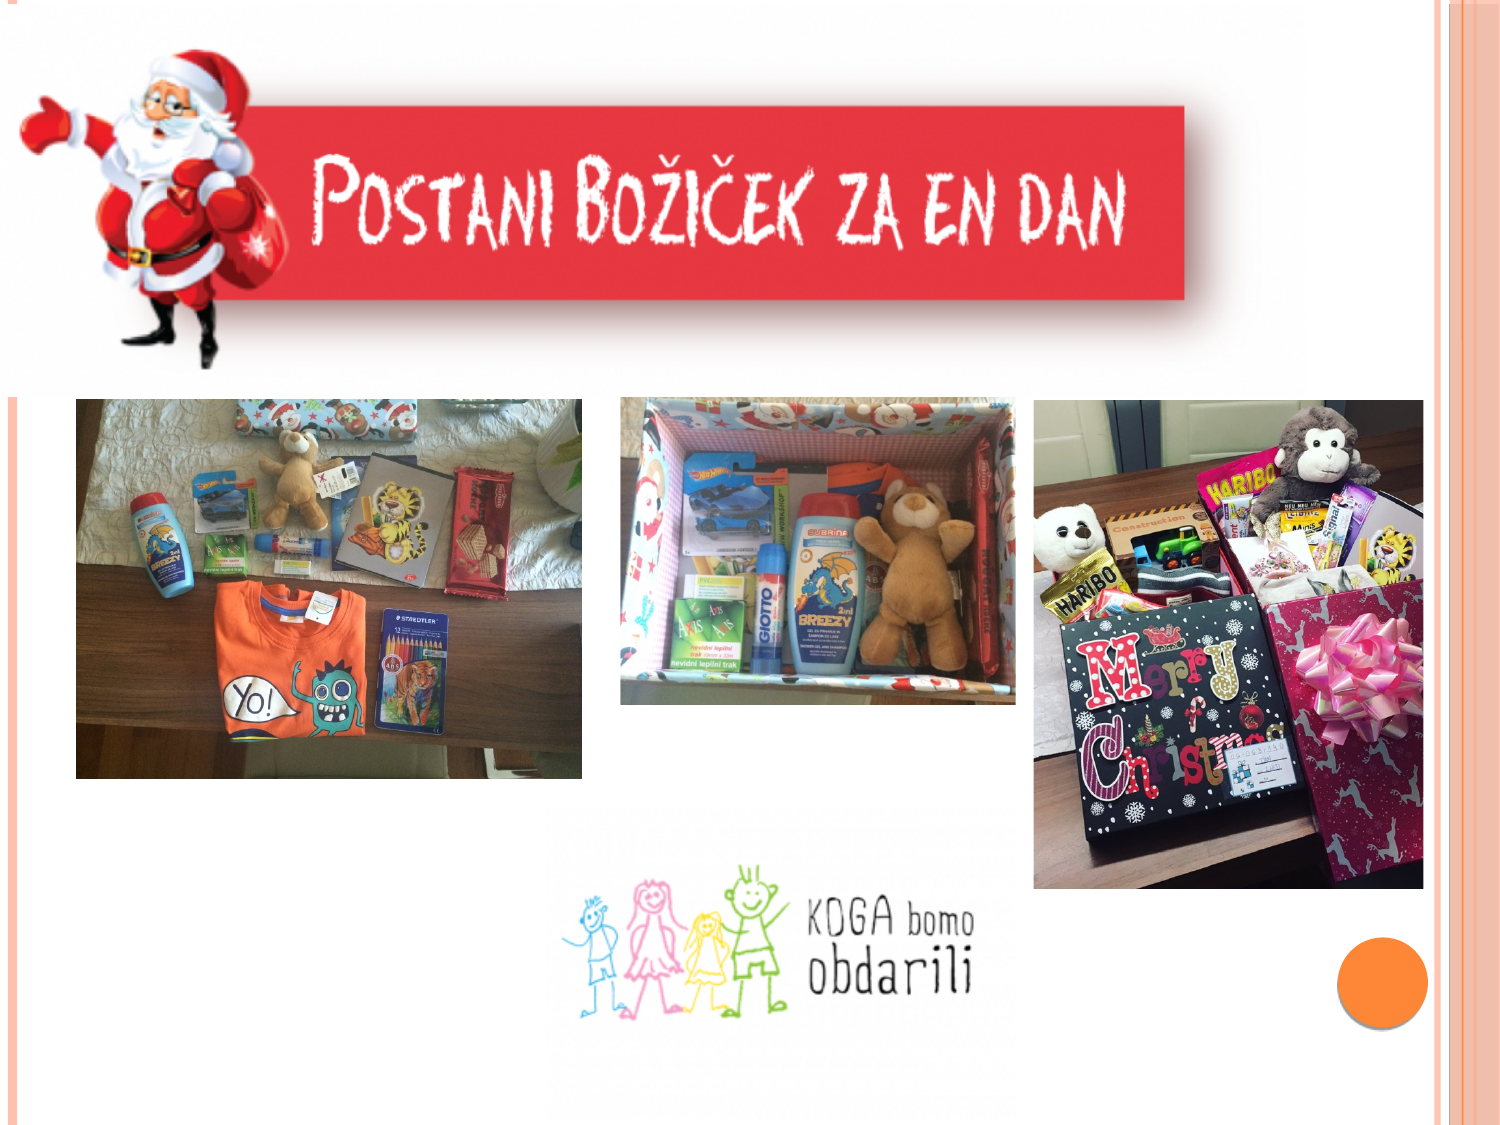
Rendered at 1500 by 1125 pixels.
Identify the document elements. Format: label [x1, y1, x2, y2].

picture [0, 4, 1306, 705]
picture [76, 399, 582, 779]
picture [546, 807, 1016, 1120]
picture [1033, 400, 1424, 889]
